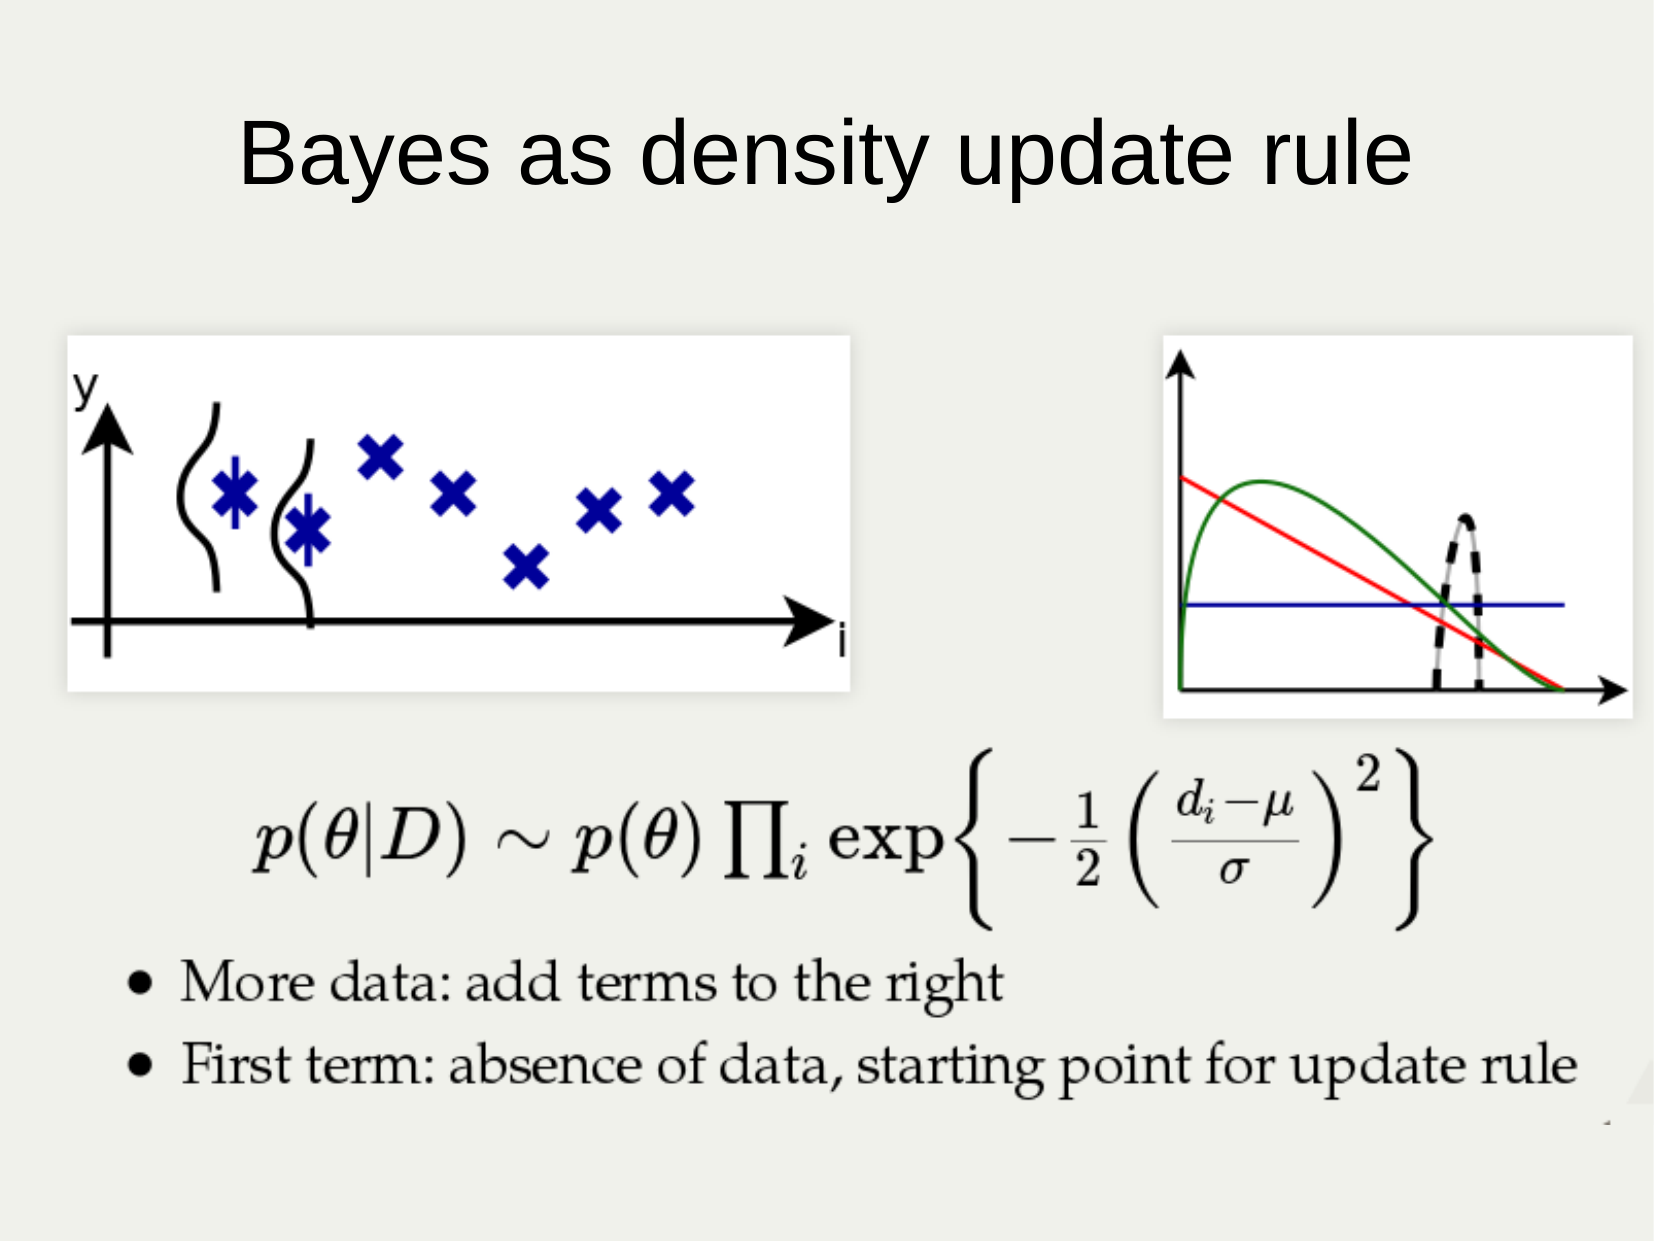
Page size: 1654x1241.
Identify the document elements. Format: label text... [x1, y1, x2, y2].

picture [0, 0, 1654, 1241]
title Bayes as density update rule [82, 49, 1571, 257]
